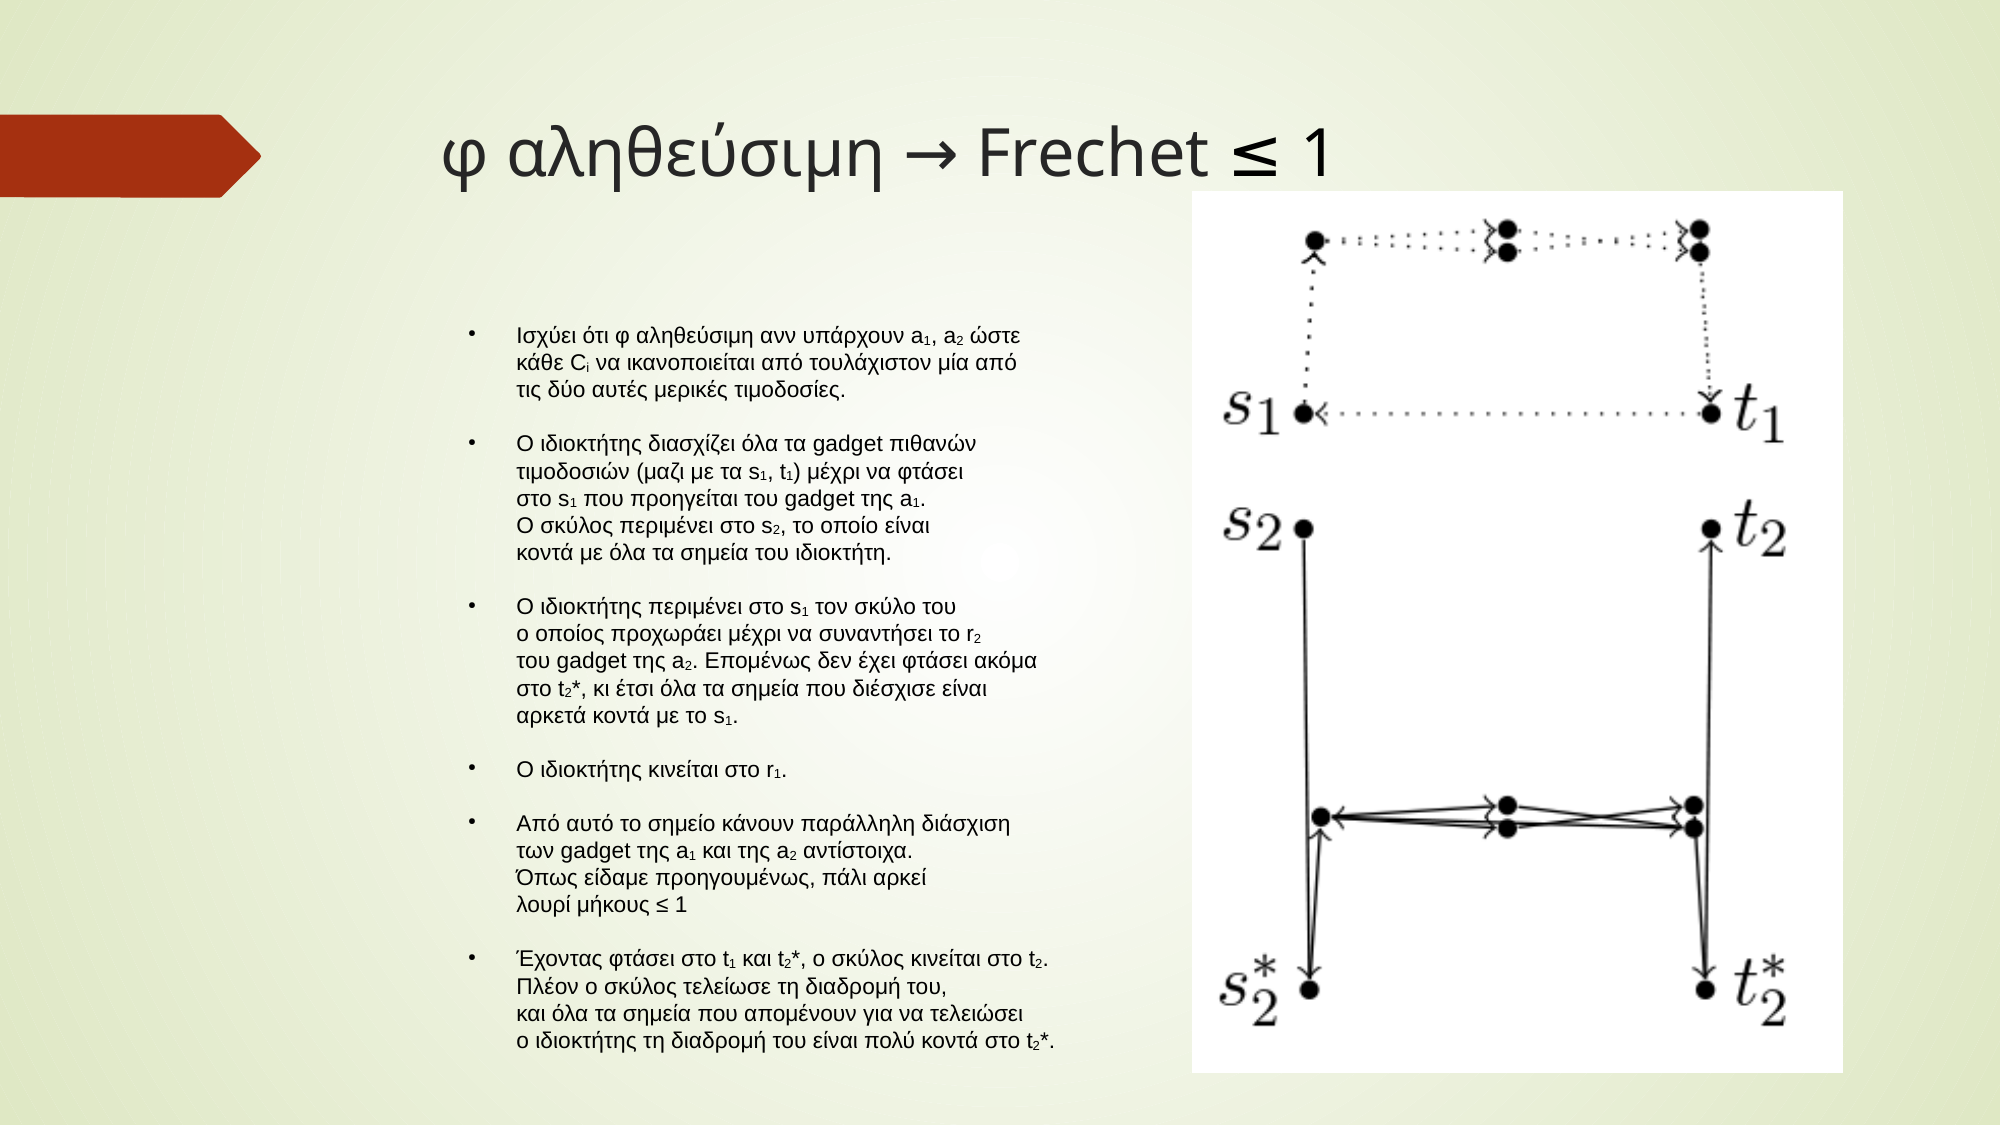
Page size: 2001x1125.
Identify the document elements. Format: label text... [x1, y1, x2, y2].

list Ισχύει ότι φ αληθεύσιμη ανν υπάρχουν a1, a2 ώστε κάθε Ci να ικανοποιείται από τουλάχιστον μία από τις δύο αυτές μερικές τιμοδοσίες. Ο ιδιοκτήτης διασχίζει όλα τα gadget πιθανών τιμοδοσιών (μαζι με τα s1, t1) μέχρι να φτάσει στο s1 που προηγείται του gadget της a1. Ο σκύλος περιμένει στο s2, το οποίο είναι κοντά με όλα τα σημεία του ιδιοκτήτη. O ιδιοκτήτης περιμένει στο s1 τον σκύλο του ο οποίος προχωράει μέχρι να συναντήσει το r2 του gadget της a2. Επομένως δεν έχει φτάσει ακόμα στο t2*, κι έτσι όλα τα σημεία που διέσχισε είναι αρκετά κοντά με το s1. Ο ιδιοκτήτης κινείται στο r1. Από αυτό το σημείο κάνουν παράλληλη διάσχιση των gadget της a1 και της a2 αντίστοιχα. Όπως είδαμε προηγουμένως, πάλι αρκεί λουρί μήκους ≤ 1 Έχοντας φτάσει στο t1 και t2*, ο σκύλος κινείται στο t2. Πλέον ο σκύλος τελείωσε τη διαδρομή του, και όλα τα σημεία που απομένουν για να τελειώσει ο ιδιοκτήτης τη διαδρομή του είναι πολύ κοντά στο t2*. [437, 313, 1192, 1063]
title φ αληθεύσιμη → Frechet ≤ 1 [425, 102, 1888, 313]
picture [1192, 191, 1843, 1073]
